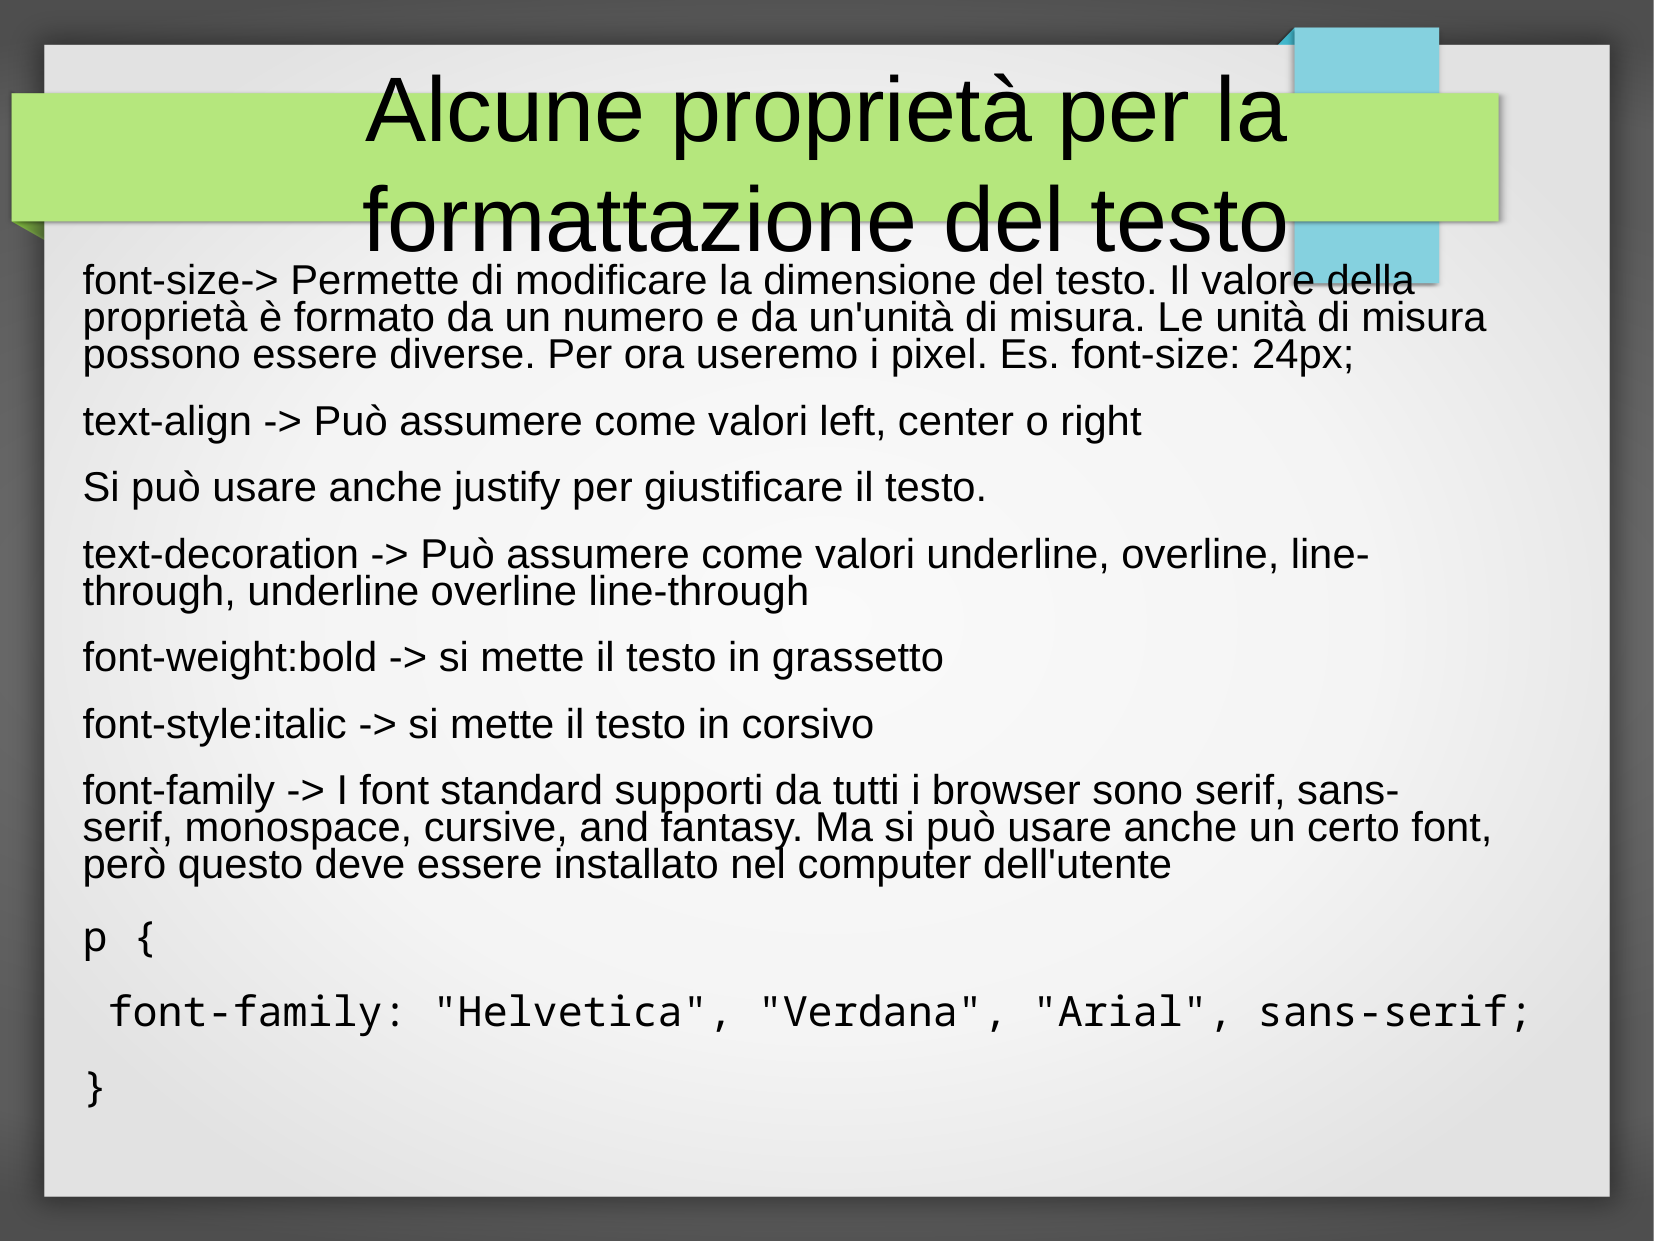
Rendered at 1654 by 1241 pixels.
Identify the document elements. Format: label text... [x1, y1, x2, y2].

title Alcune proprietà per la formattazione del testo [82, 49, 1571, 199]
subtitle font-size-> Permette di modificare la dimensione del testo. Il valore della proprietà è formato da un numero e da un'unità di misura. Le unità di misura possono essere diverse. Per ora useremo i pixel. Es. font-size: 24px; text-align -> Può assumere come valori left, center o right Si può usare anche justify per giustificare il testo. text-decoration -> Può assumere come valori underline, overline, line-through, underline overline line-through font-weight:bold -> si mette il testo in grassetto font-style:italic -> si mette il testo in corsivo font-family -> I font standard supporti da tutti i browser sono serif, sans-serif, monospace, cursive, and fantasy. Ma si può usare anche un certo font, però questo deve essere installato nel computer dell'utente p { font-family: "Helvetica", "Verdana", "Arial", sans-serif; } [82, 199, 1571, 1101]
picture [0, 0, 1654, 1241]
